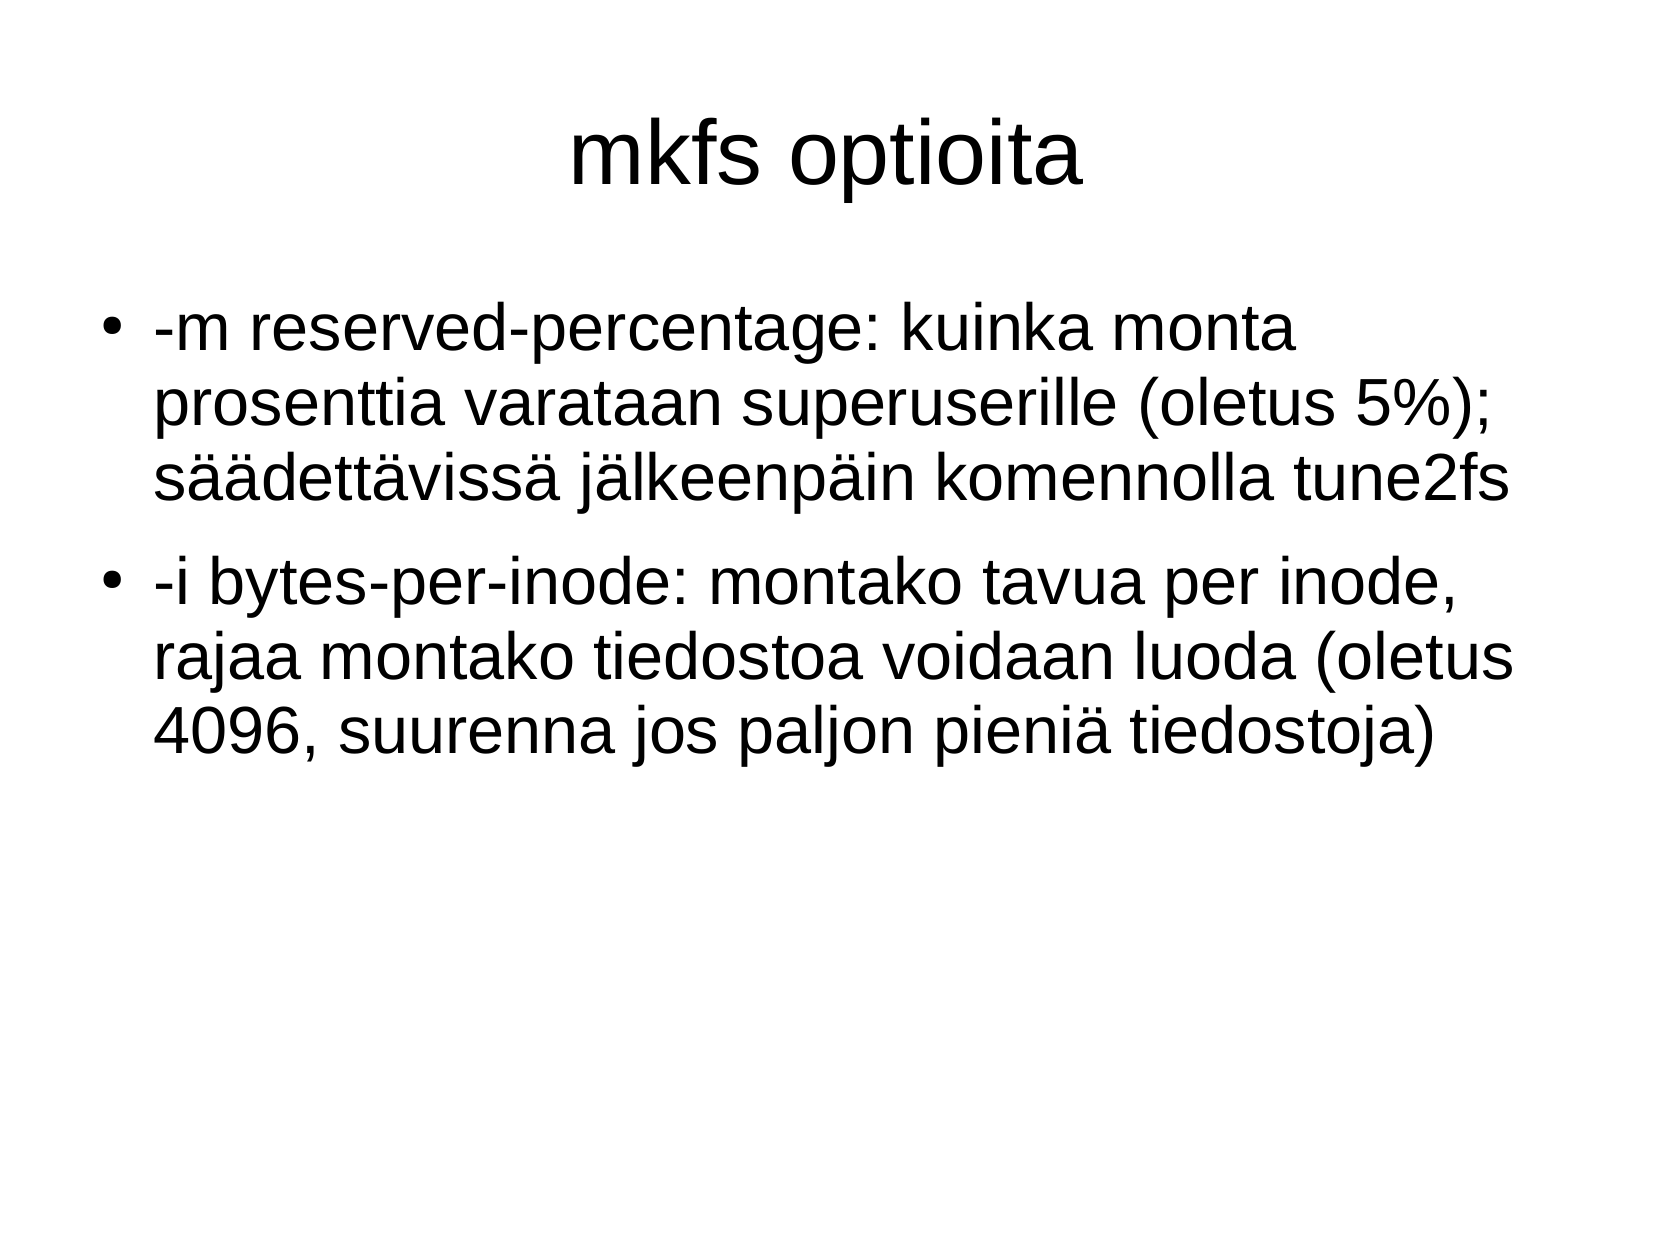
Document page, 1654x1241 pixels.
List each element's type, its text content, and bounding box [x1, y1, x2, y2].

title mkfs optioita [82, 49, 1571, 257]
list -m reserved-percentage: kuinka monta prosenttia varataan superuserille (oletus 5%); säädettävissä jälkeenpäin komennolla tune2fs -i bytes-per-inode: montako tavua per inode, rajaa montako tiedostoa voidaan luoda (oletus 4096, suurenna jos paljon pieniä tiedostoja) [82, 290, 1571, 1010]
